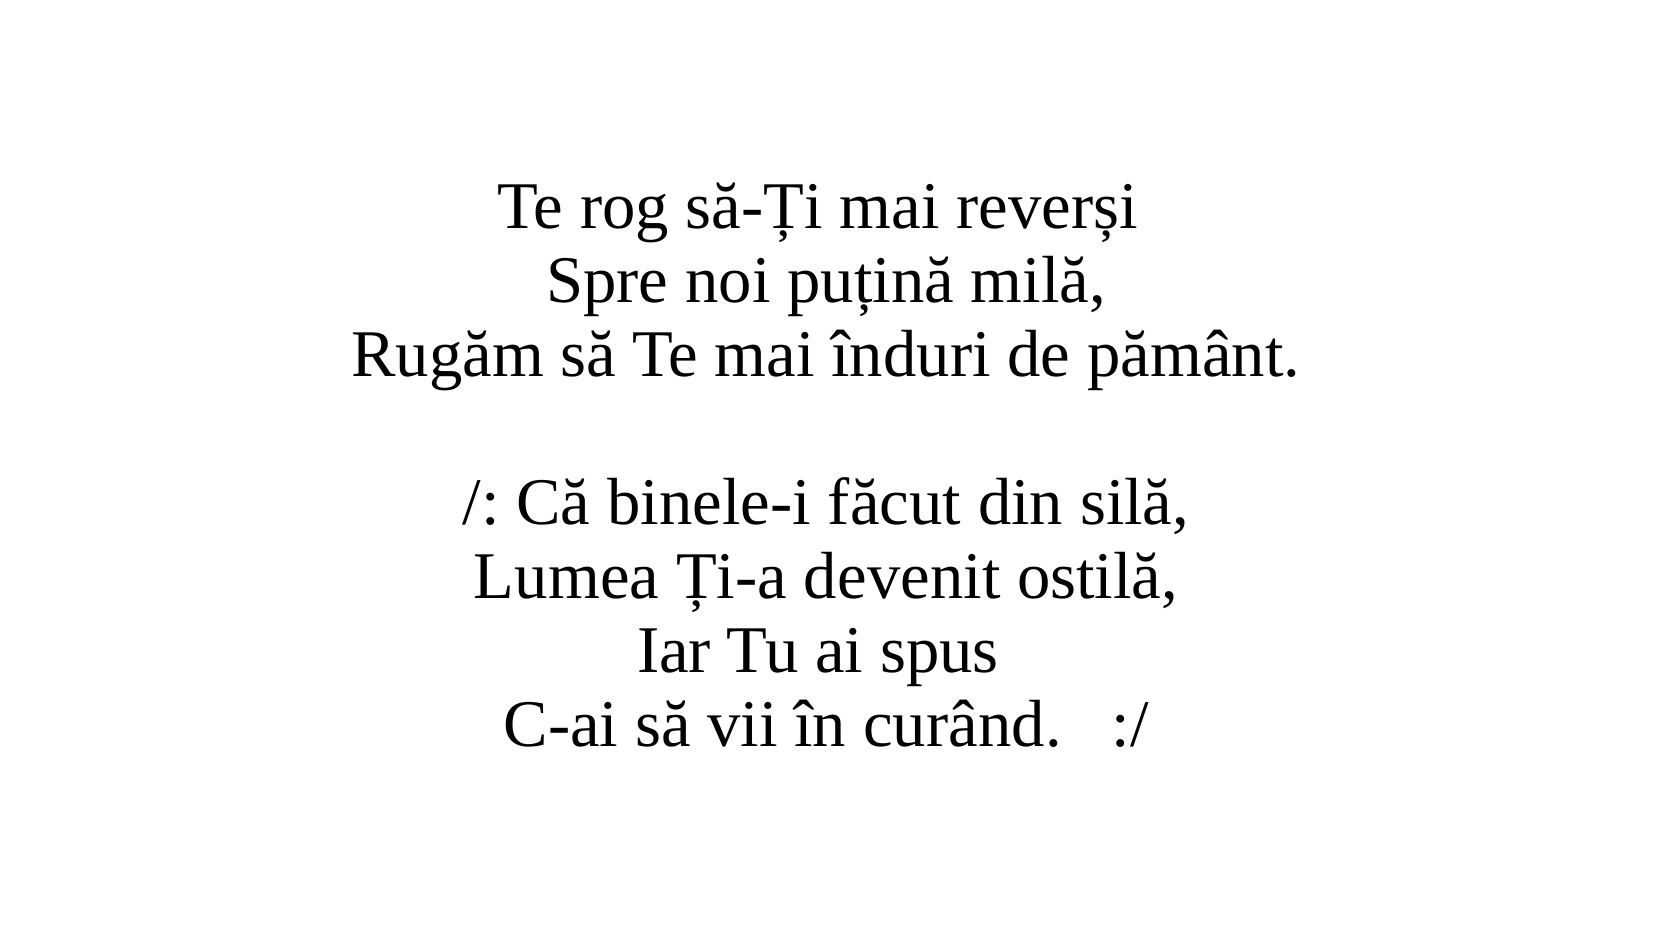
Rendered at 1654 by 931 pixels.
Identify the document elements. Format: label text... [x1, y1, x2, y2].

subtitle Te rog să-Ți mai reverși Spre noi puțină milă, Rugăm să Te mai înduri de pământ. /: Că binele-i făcut din silă, Lumea Ți-a devenit ostilă, Iar Tu ai spus C-ai să vii în curând. :/ [300, 150, 1354, 781]
